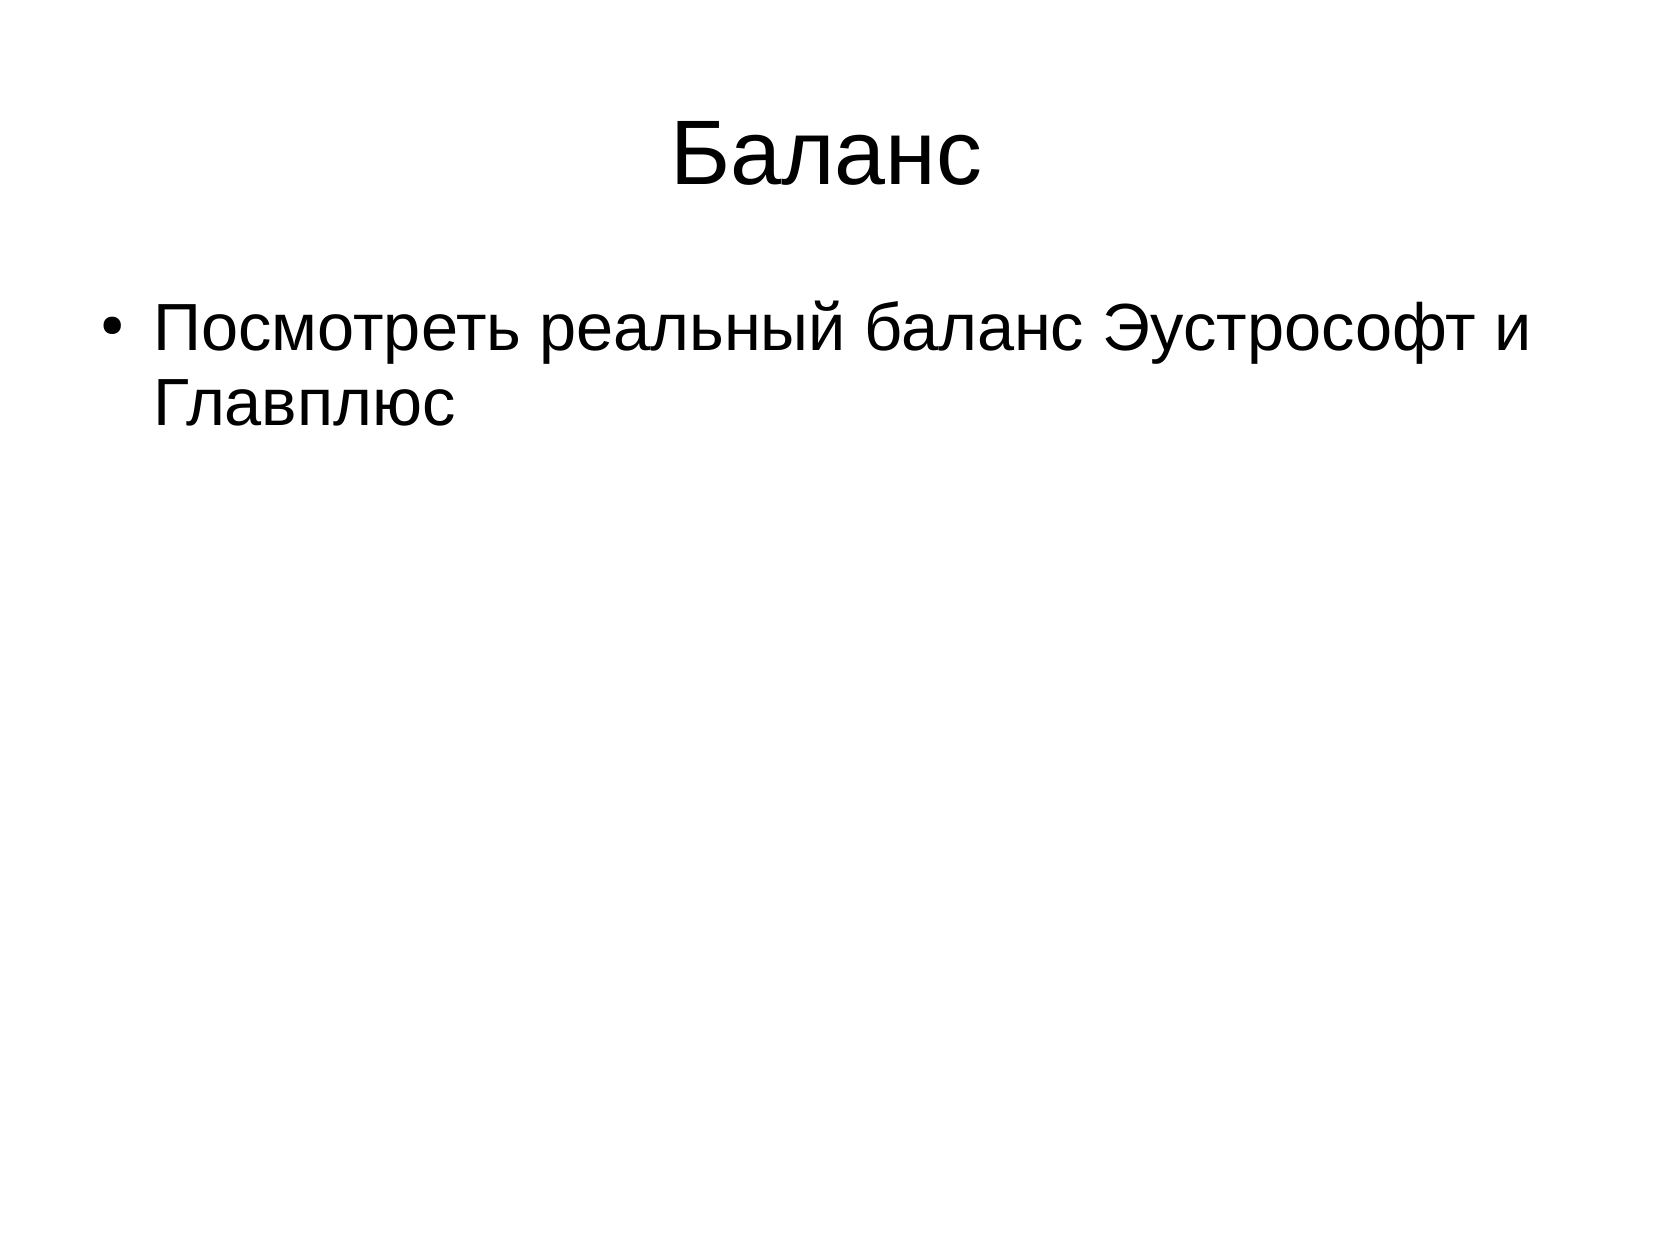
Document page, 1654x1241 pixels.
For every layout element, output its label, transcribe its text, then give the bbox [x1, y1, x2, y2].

title Баланс [82, 49, 1571, 257]
list Посмотреть реальный баланс Эустрософт и Главплюс [82, 290, 1571, 1109]
